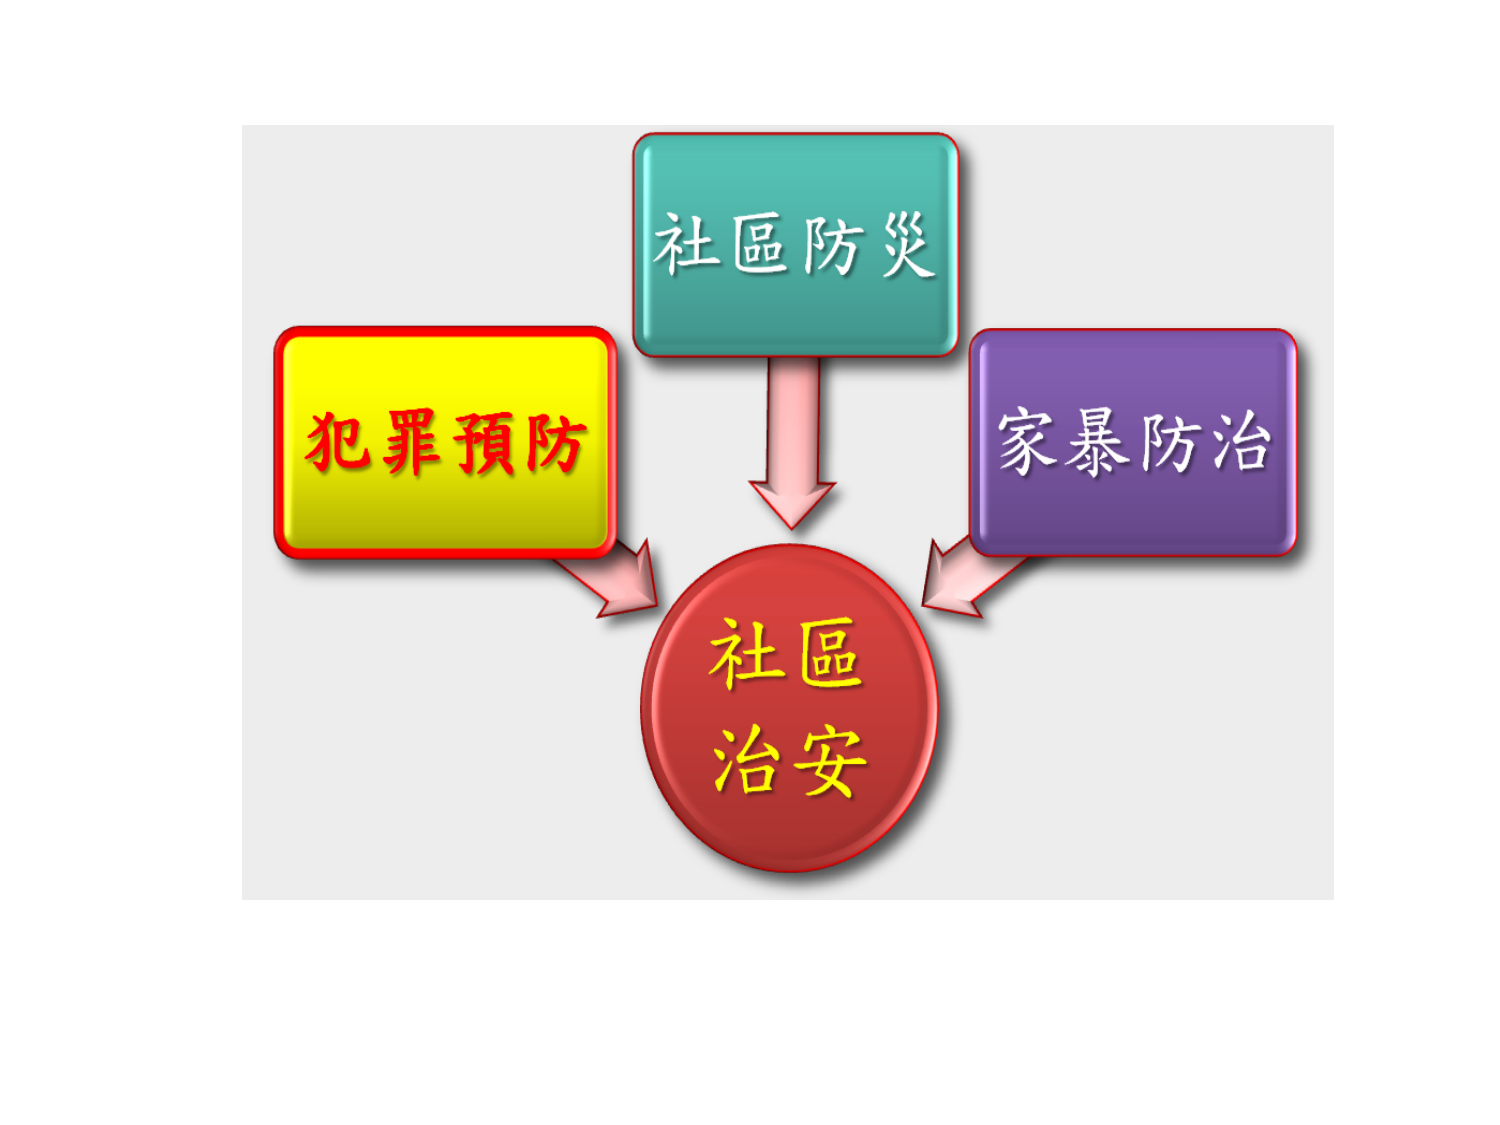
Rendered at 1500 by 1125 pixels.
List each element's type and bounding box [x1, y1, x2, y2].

picture [242, 125, 1335, 900]
